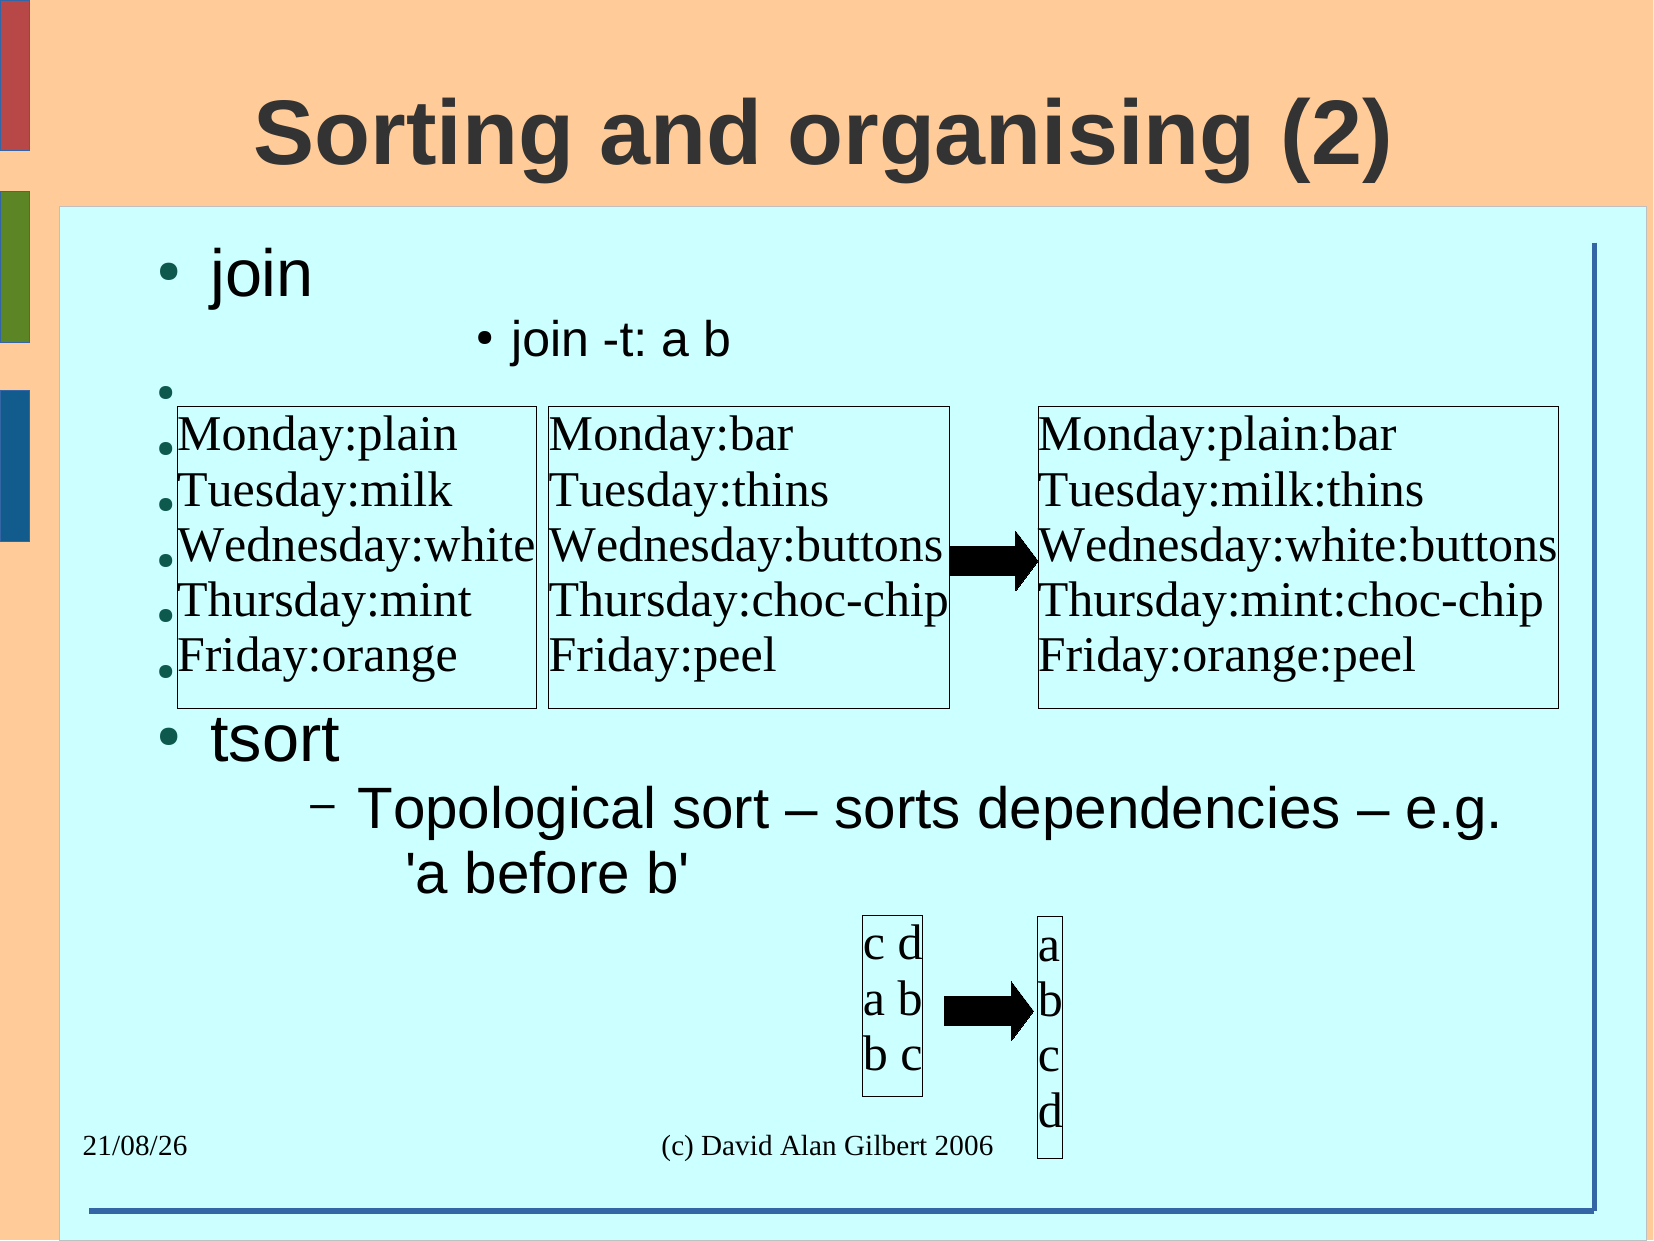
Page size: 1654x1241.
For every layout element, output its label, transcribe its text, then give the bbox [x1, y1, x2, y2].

title Sorting and organising (2) [118, 29, 1531, 237]
text_box [949, 531, 1039, 591]
text_box Monday:bar Tuesday:thins Wednesday:buttons Thursday:choc-chip Friday:peel [548, 406, 950, 709]
text_box Monday:plain Tuesday:milk Wednesday:white Thursday:mint Friday:orange [177, 406, 537, 709]
text_box a b c d [1037, 916, 1063, 1159]
text_box c d a b b c [862, 915, 923, 1097]
list join join -t: a b tsort Topological sort – sorts dependencies – e.g. 'a before b' [121, 236, 1534, 1127]
text_box Monday:plain:bar Tuesday:milk:thins Wednesday:white:buttons Thursday:mint:choc-chip Friday:orange:peel [1038, 406, 1559, 709]
text_box [944, 981, 1034, 1041]
